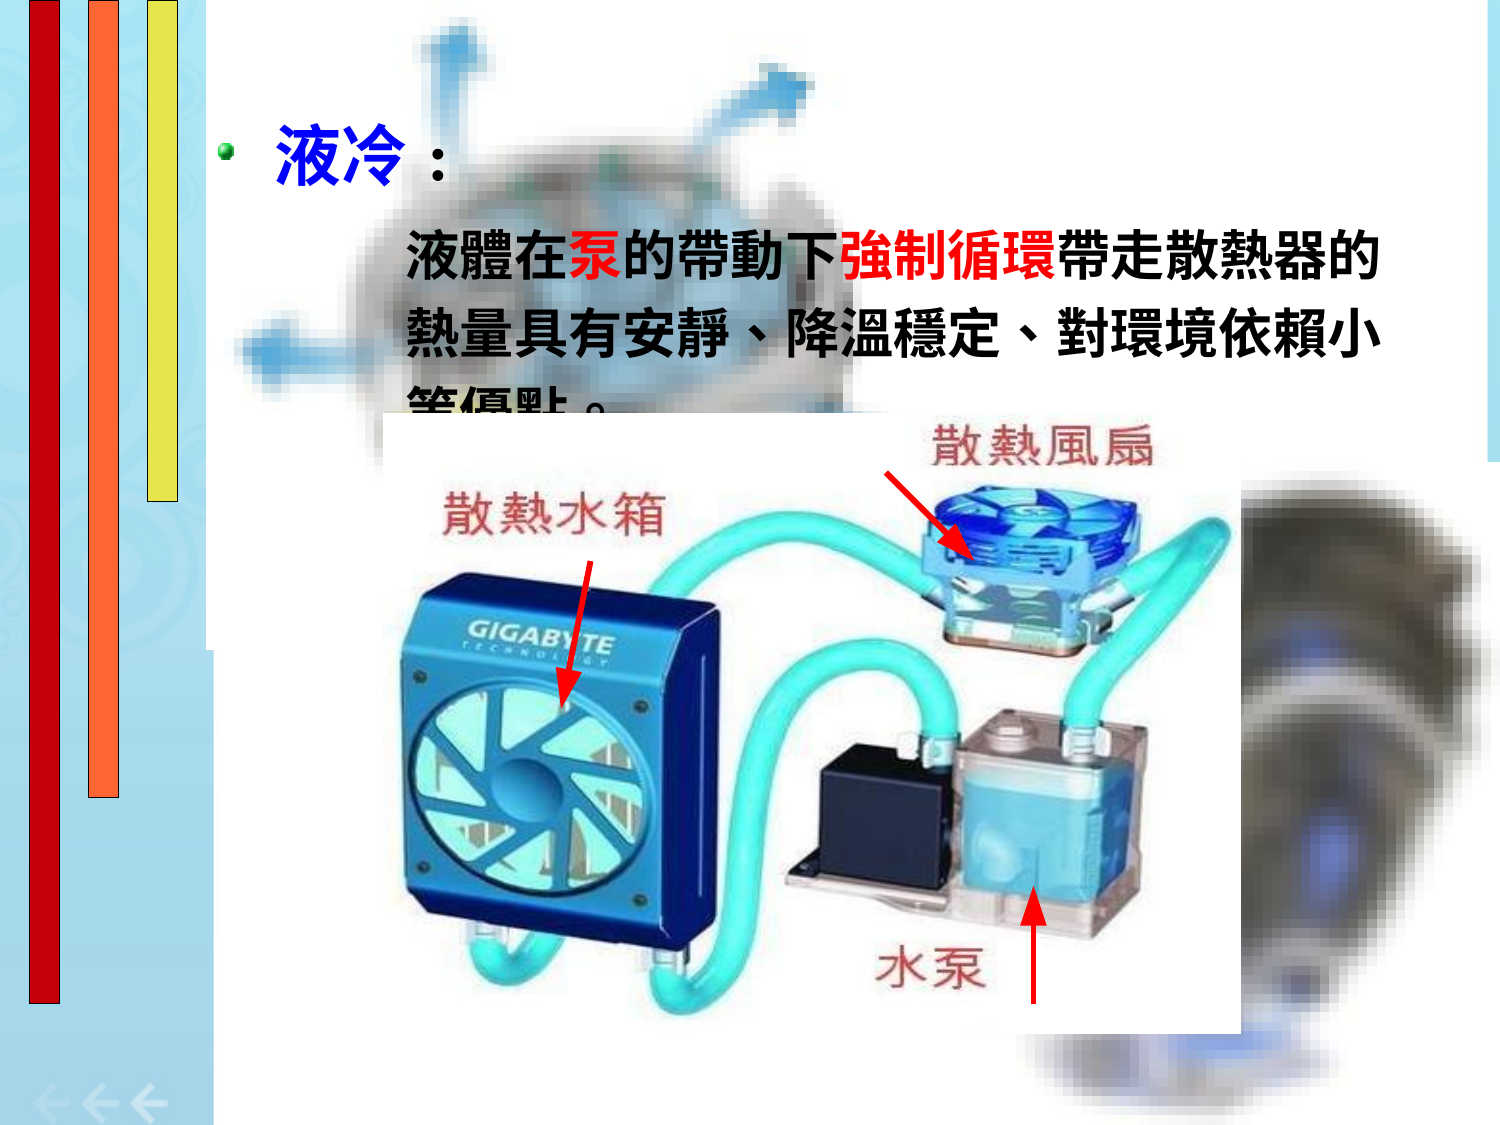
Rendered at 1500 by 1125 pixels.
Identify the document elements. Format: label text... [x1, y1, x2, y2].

picture [0, 0, 1500, 1125]
list 液冷: 液體在泵的帶動下強制循環帶走散熱器的熱量具有安靜、降溫穩定、對環境依賴小等優點。 [218, 103, 1388, 798]
